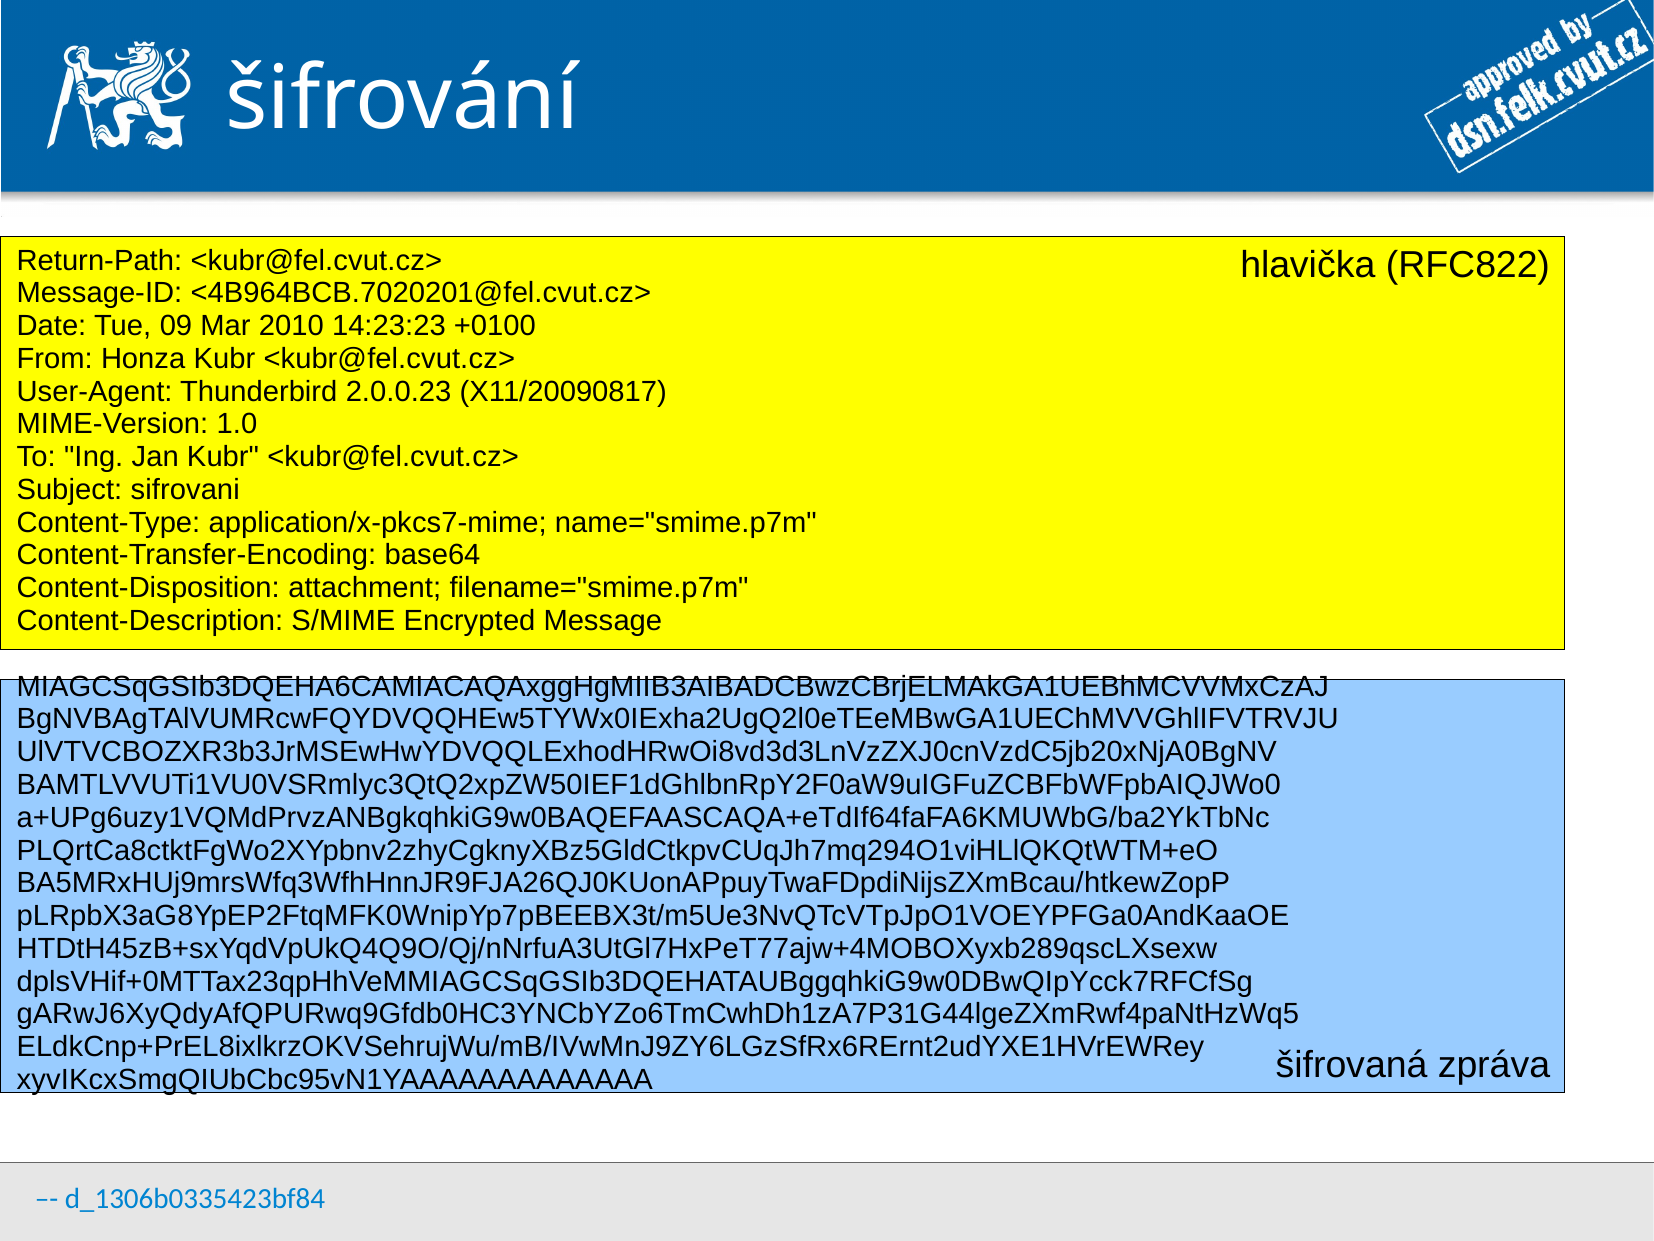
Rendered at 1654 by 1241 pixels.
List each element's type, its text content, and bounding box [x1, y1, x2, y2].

title šifrování [225, 0, 1426, 188]
text_box Return-Path: <kubr@fel.cvut.cz> Message-ID: <4B964BCB.7020201@fel.cvut.cz> Date: Tue, 09 Mar 2010 14:23:23 +0100 From: Honza Kubr <kubr@fel.cvut.cz> User-Agent: Thunderbird 2.0.0.23 (X11/20090817) MIME-Version: 1.0 To: "Ing. Jan Kubr" <kubr@fel.cvut.cz> Subject: sifrovani Content-Type: application/x-pkcs7-mime; name="smime.p7m" Content-Transfer-Encoding: base64 Content-Disposition: attachment; filename="smime.p7m" Content-Description: S/MIME Encrypted Message MIAGCSqGSIb3DQEHA6CAMIACAQAxggHgMIIB3AIBADCBwzCBrjELMAkGA1UEBhMCVVMxCzAJ BgNVBAgTAlVUMRcwFQYDVQQHEw5TYWx0IExha2UgQ2l0eTEeMBwGA1UEChMVVGhlIFVTRVJU UlVTVCBOZXR3b3JrMSEwHwYDVQQLExhodHRwOi8vd3d3LnVzZXJ0cnVzdC5jb20xNjA0BgNV BAMTLVVUTi1VU0VSRmlyc3QtQ2xpZW50IEF1dGhlbnRpY2F0aW9uIGFuZCBFbWFpbAIQJWo0 a+UPg6uzy1VQMdPrvzANBgkqhkiG9w0BAQEFAASCAQA+eTdIf64faFA6KMUWbG/ba2YkTbNc PLQrtCa8ctktFgWo2XYpbnv2zhyCgknyXBz5GldCtkpvCUqJh7mq294O1viHLlQKQtWTM+eO BA5MRxHUj9mrsWfq3WfhHnnJR9FJA26QJ0KUonAPpuyTwaFDpdiNijsZXmBcau/htkewZopP pLRpbX3aG8YpEP2FtqMFK0WnipYp7pBEEBX3t/m5Ue3NvQTcVTpJpO1VOEYPFGa0AndKaaOE HTDtH45zB+sxYqdVpUkQ4Q9O/Qj/nNrfuA3UtGl7HxPeT77ajw+4MOBOXyxb289qscLXsexw dplsVHif+0MTTax23qpHhVeMMIAGCSqGSIb3DQEHATAUBggqhkiG9w0DBwQIpYcck7RFCfSg gARwJ6XyQdyAfQPURwq9Gfdb0HC3YNCbYZo6TmCwhDh1zA7P31G44lgeZXmRwf4paNtHzWq5 ELdkCnp+PrEL8ixlkrzOKVSehrujWu/mB/IVwMnJ9ZY6LGzSfRx6RErnt2udYXE1HVrEWRey xyvIKcxSmgQIUbCbc95vN1YAAAAAAAAAAAAA [1, 236, 1654, 1152]
picture [1, 0, 1654, 217]
